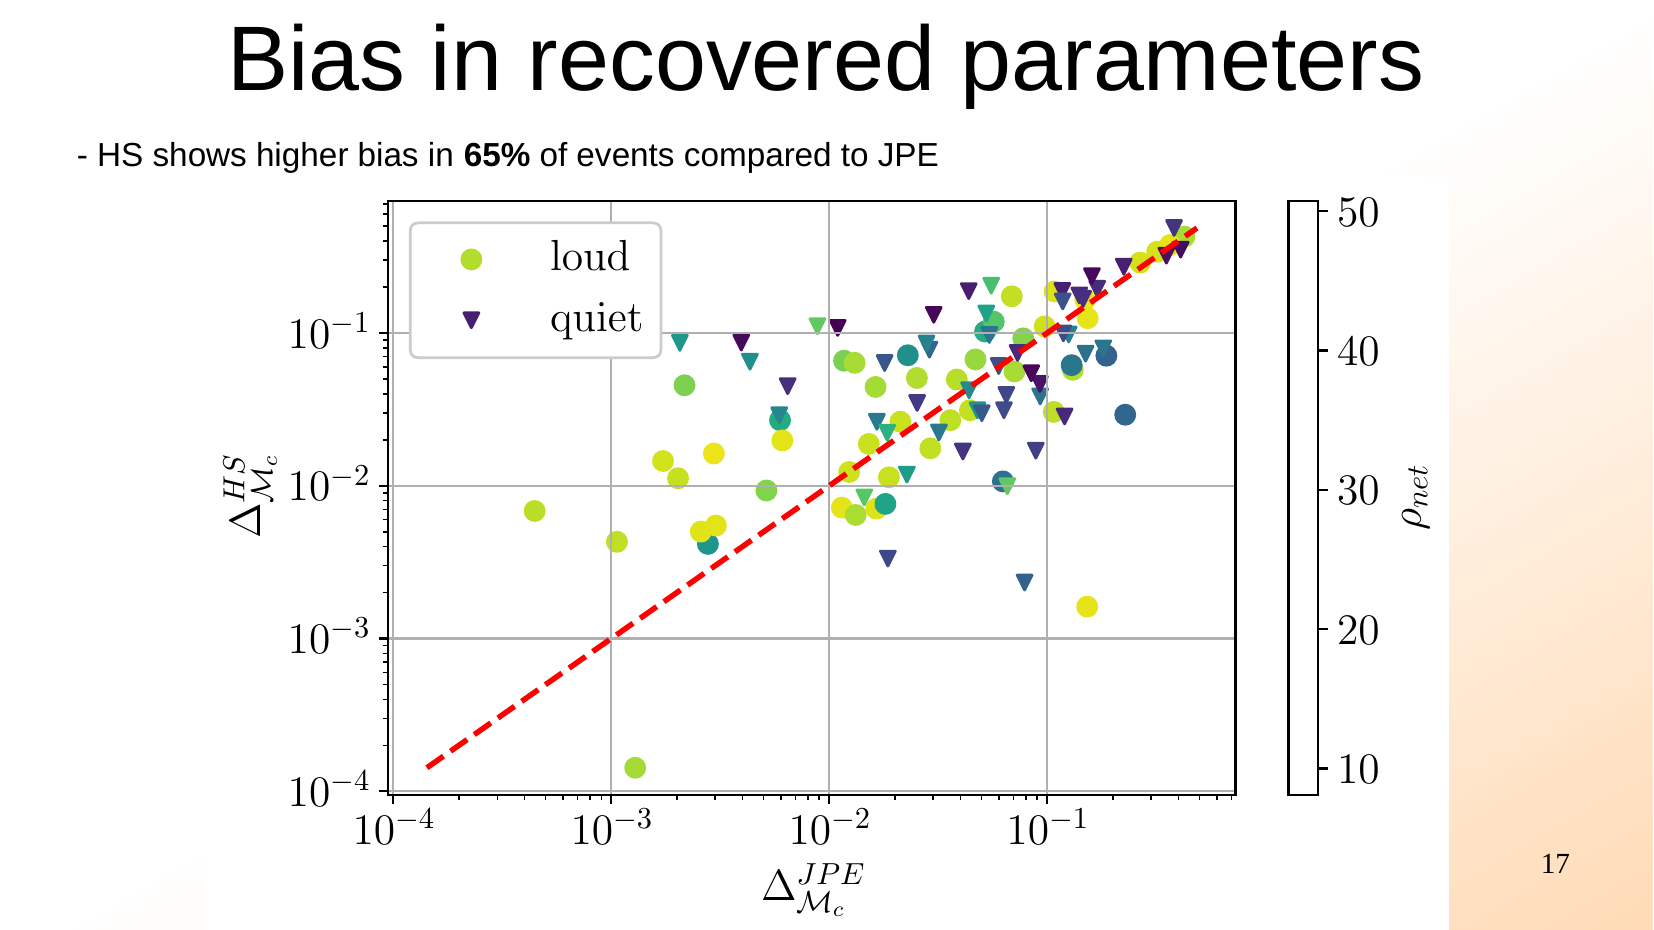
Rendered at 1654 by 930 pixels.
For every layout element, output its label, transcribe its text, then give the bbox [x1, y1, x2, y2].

picture [203, 312, 1449, 930]
text_box - HS shows higher bias in 65% of events compared to JPE [62, 128, 1576, 312]
title Bias in recovered parameters [82, 0, 1571, 128]
